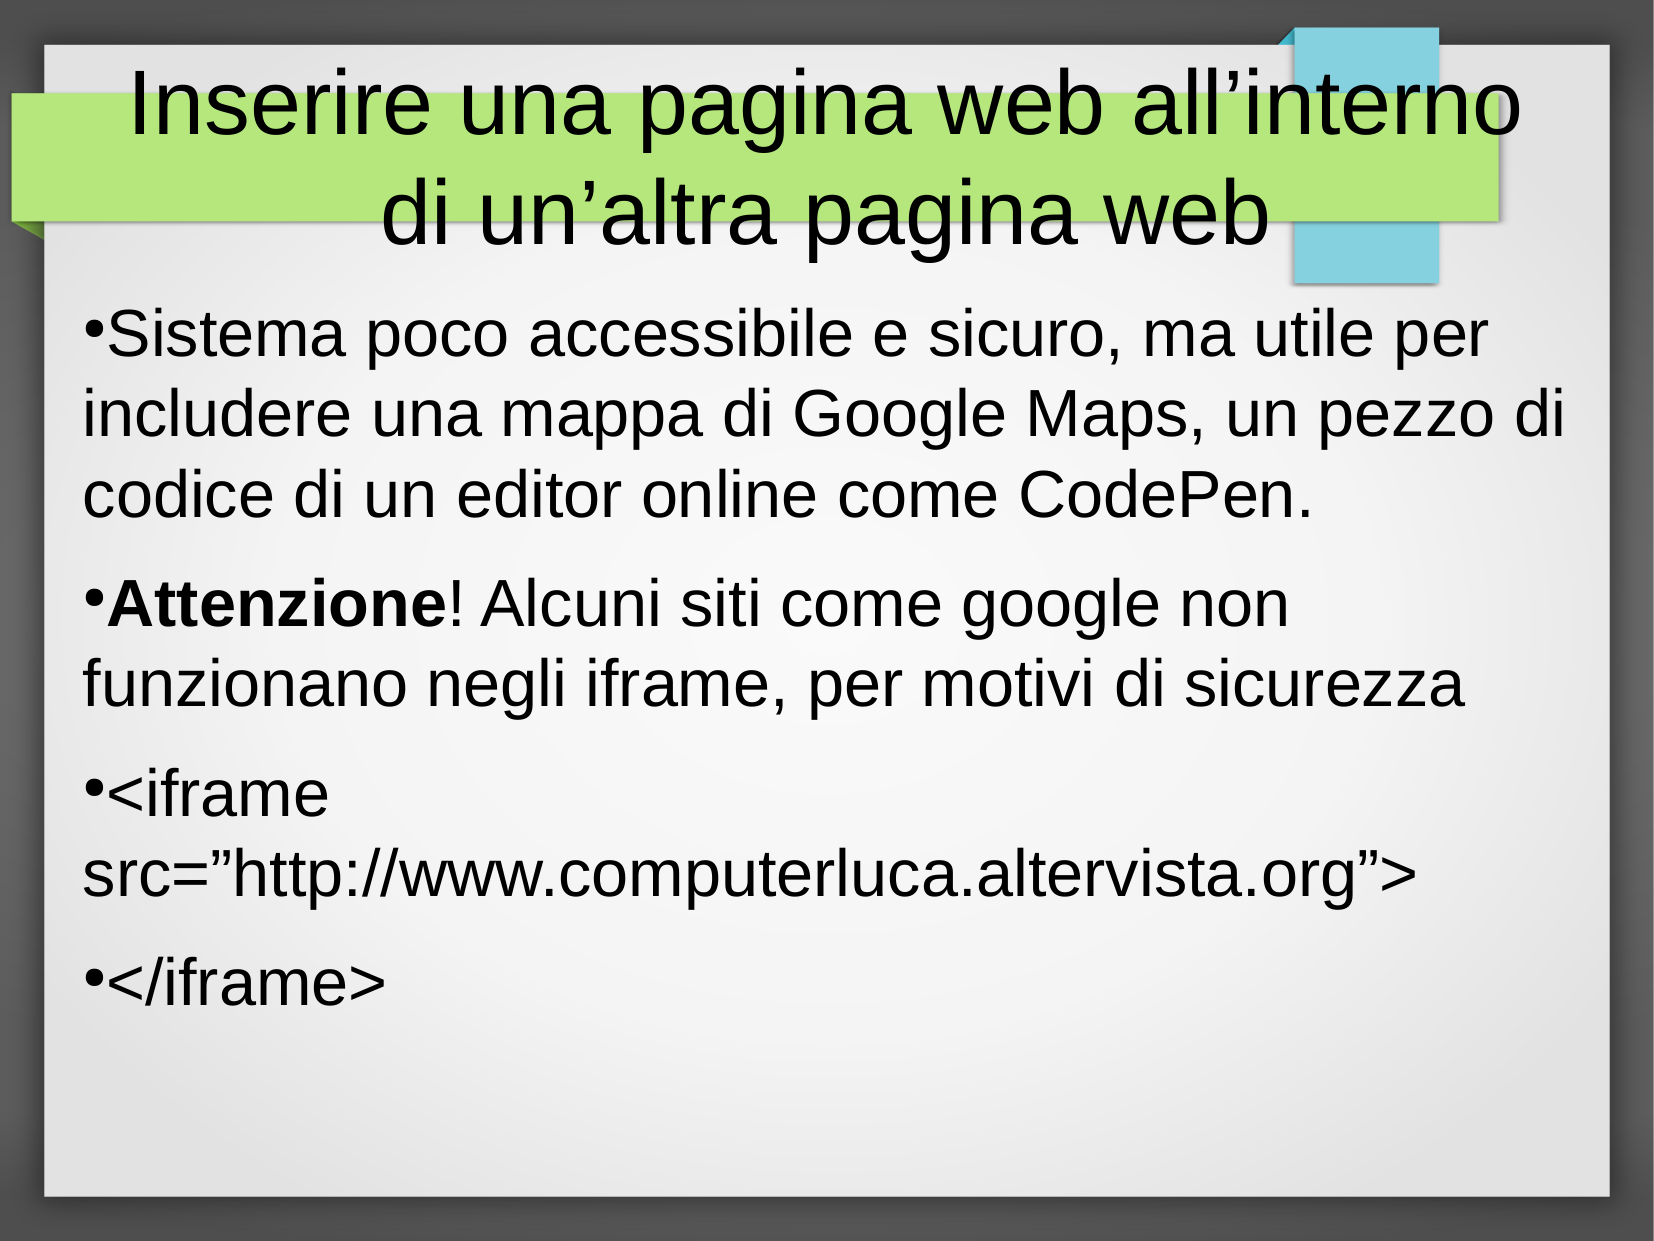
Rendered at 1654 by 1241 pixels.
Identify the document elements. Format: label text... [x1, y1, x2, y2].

list Sistema poco accessibile e sicuro, ma utile per includere una mappa di Google Maps, un pezzo di codice di un editor online come CodePen. Attenzione! Alcuni siti come google non funzionano negli iframe, per motivi di sicurezza <iframe src=”http://www.computerluca.altervista.org”> </iframe> [82, 290, 1571, 1146]
picture [0, 0, 1654, 1241]
title Inserire una pagina web all’interno di un’altra pagina web [82, 42, 1571, 263]
